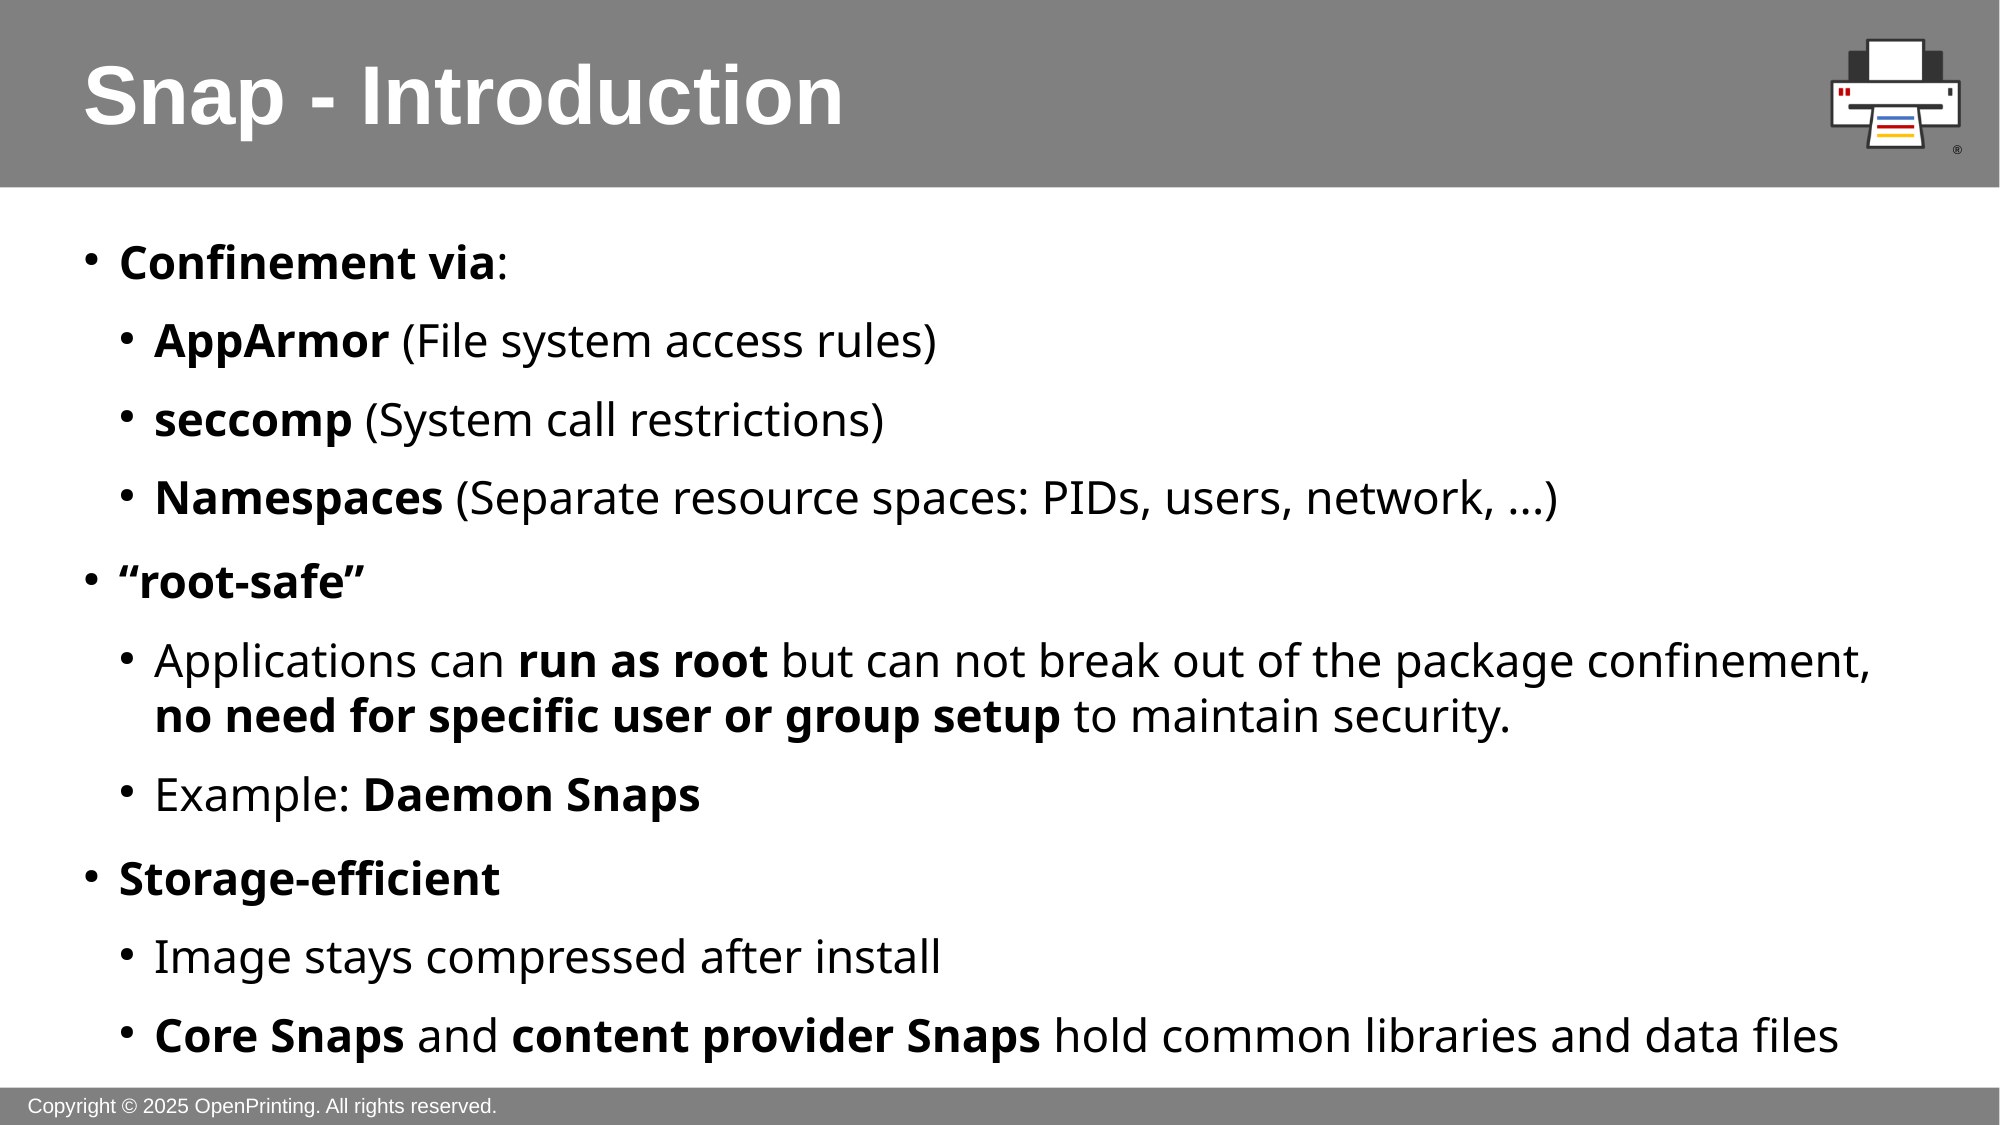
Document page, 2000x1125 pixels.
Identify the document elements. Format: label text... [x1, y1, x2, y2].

picture [1825, 33, 1966, 154]
list Confinement via: AppArmor (File system access rules) seccomp (System call restrictions) Namespaces (Separate resource spaces: PIDs, users, network, ...) “root-safe” Applications can run as root but can not break out of the package confinement, no need for specific user or group setup to maintain security. Example: Daemon Snaps Storage-efficient Image stays compressed after install Core Snaps and content provider Snaps hold common libraries and data files [75, 224, 1936, 1067]
title Snap - Introduction [75, 7, 1786, 175]
